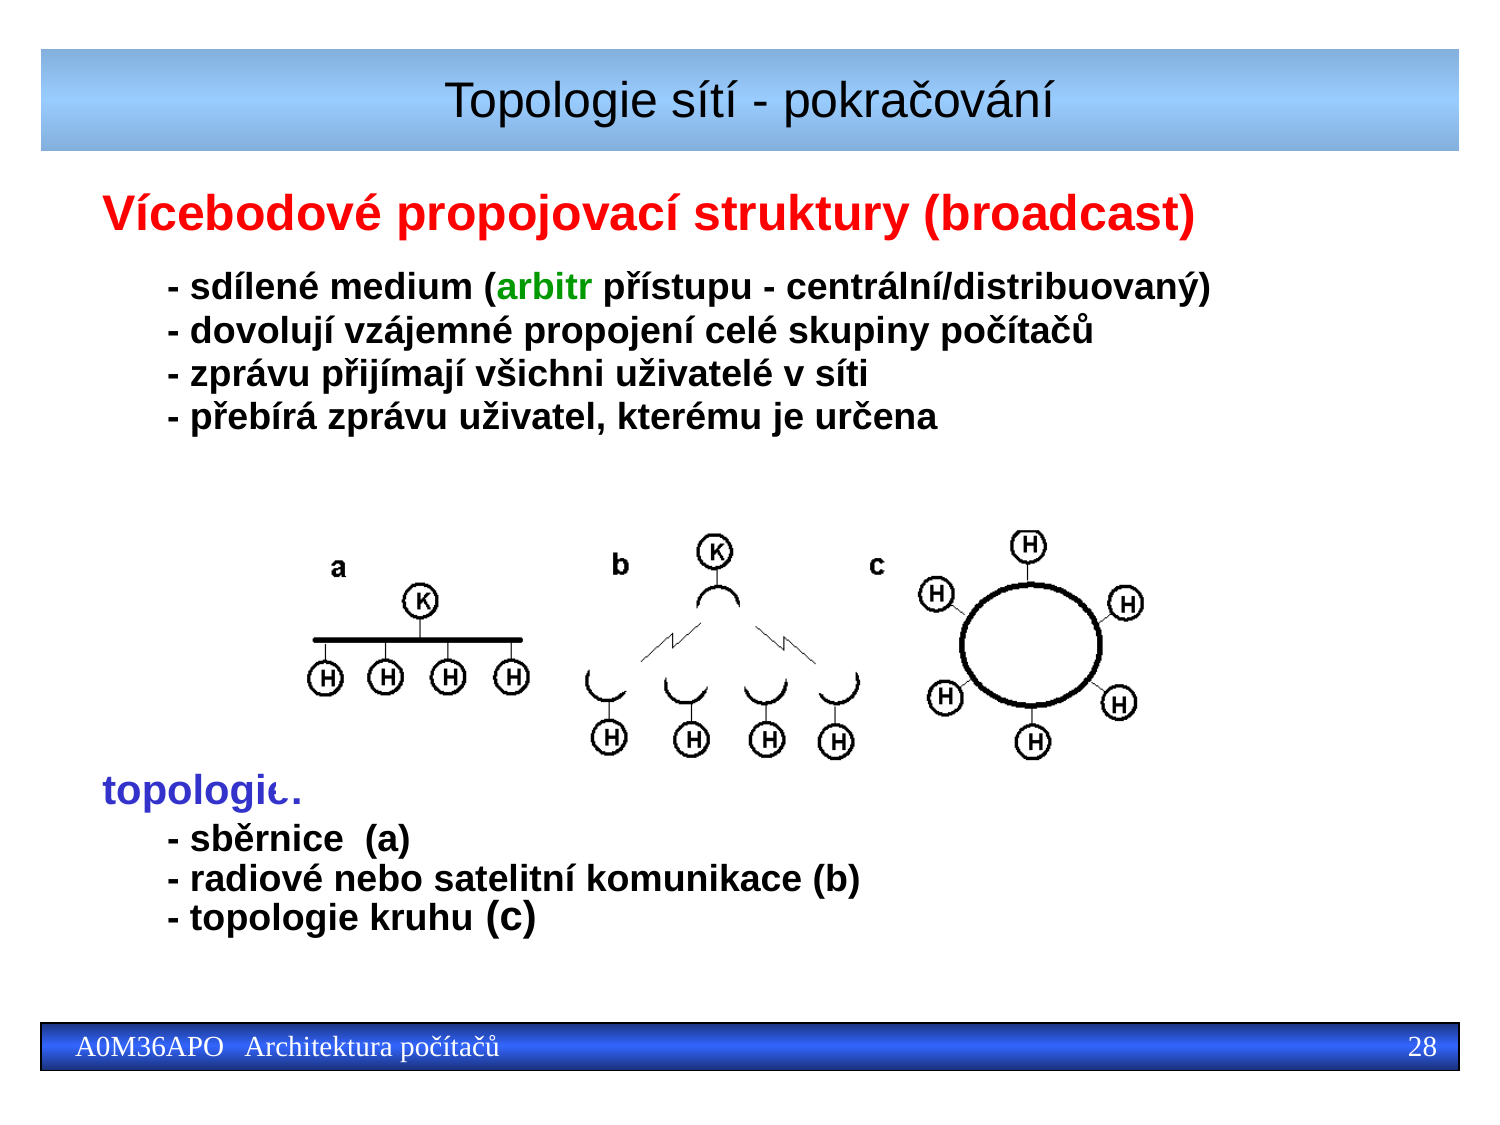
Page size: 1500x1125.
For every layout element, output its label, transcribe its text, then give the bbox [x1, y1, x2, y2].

picture [276, 509, 1175, 797]
text_box Vícebodové propojovací struktury (broadcast) - sdílené medium (arbitr přístupu - centrální/distribuovaný) - dovolují vzájemné propojení celé skupiny počítačů - zprávu přijímají všichni uživatelé v síti - přebírá zprávu uživatel, kterému je určena topologie: - sběrnice (a) - radiové nebo satelitní komunikace (b) - topologie kruhu (c) [87, 187, 1413, 1038]
title Topologie sítí - pokračování [41, 49, 1459, 151]
